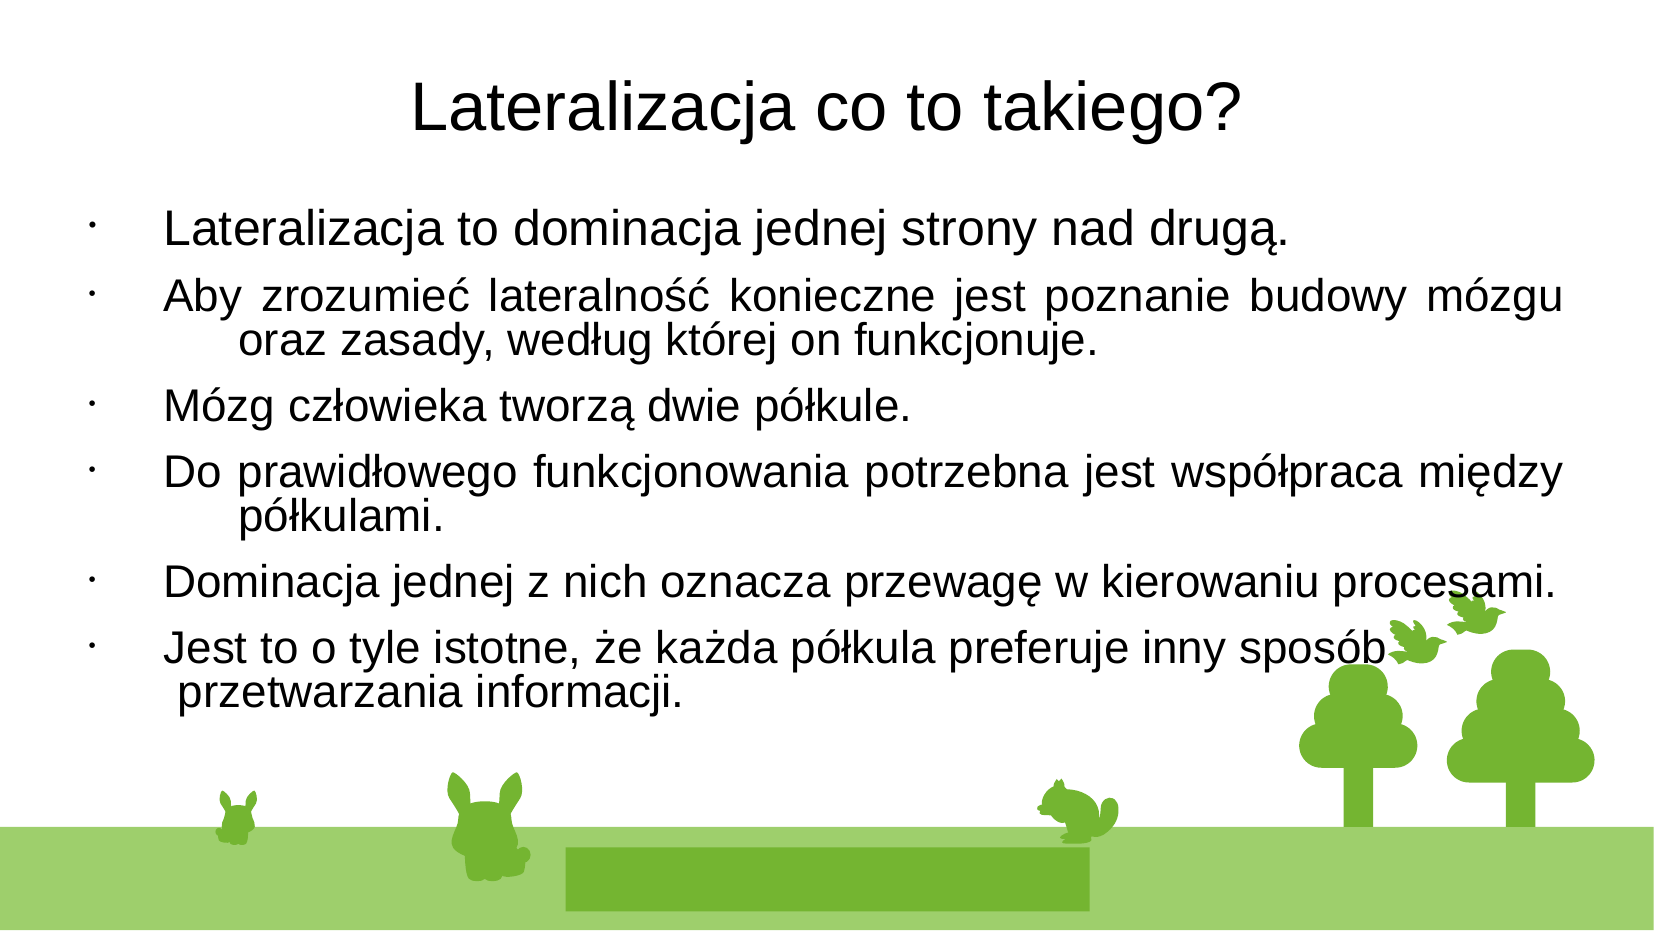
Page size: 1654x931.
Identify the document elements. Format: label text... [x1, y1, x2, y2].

list Lateralizacja to dominacja jednej strony nad drugą. Aby zrozumieć lateralność konieczne jest poznanie budowy mózgu oraz zasady, według której on funkcjonuje. Mózg człowieka tworzą dwie półkule. Do prawidłowego funkcjonowania potrzebna jest współpraca między półkulami. Dominacja jednej z nich oznacza przewagę w kierowaniu procesami. Jest to o tyle istotne, że każda półkula preferuje inny sposób przetwarzania informacji. [88, 206, 1565, 768]
title Lateralizacja co to takiego? [88, 29, 1565, 178]
text_box [565, 847, 1090, 912]
